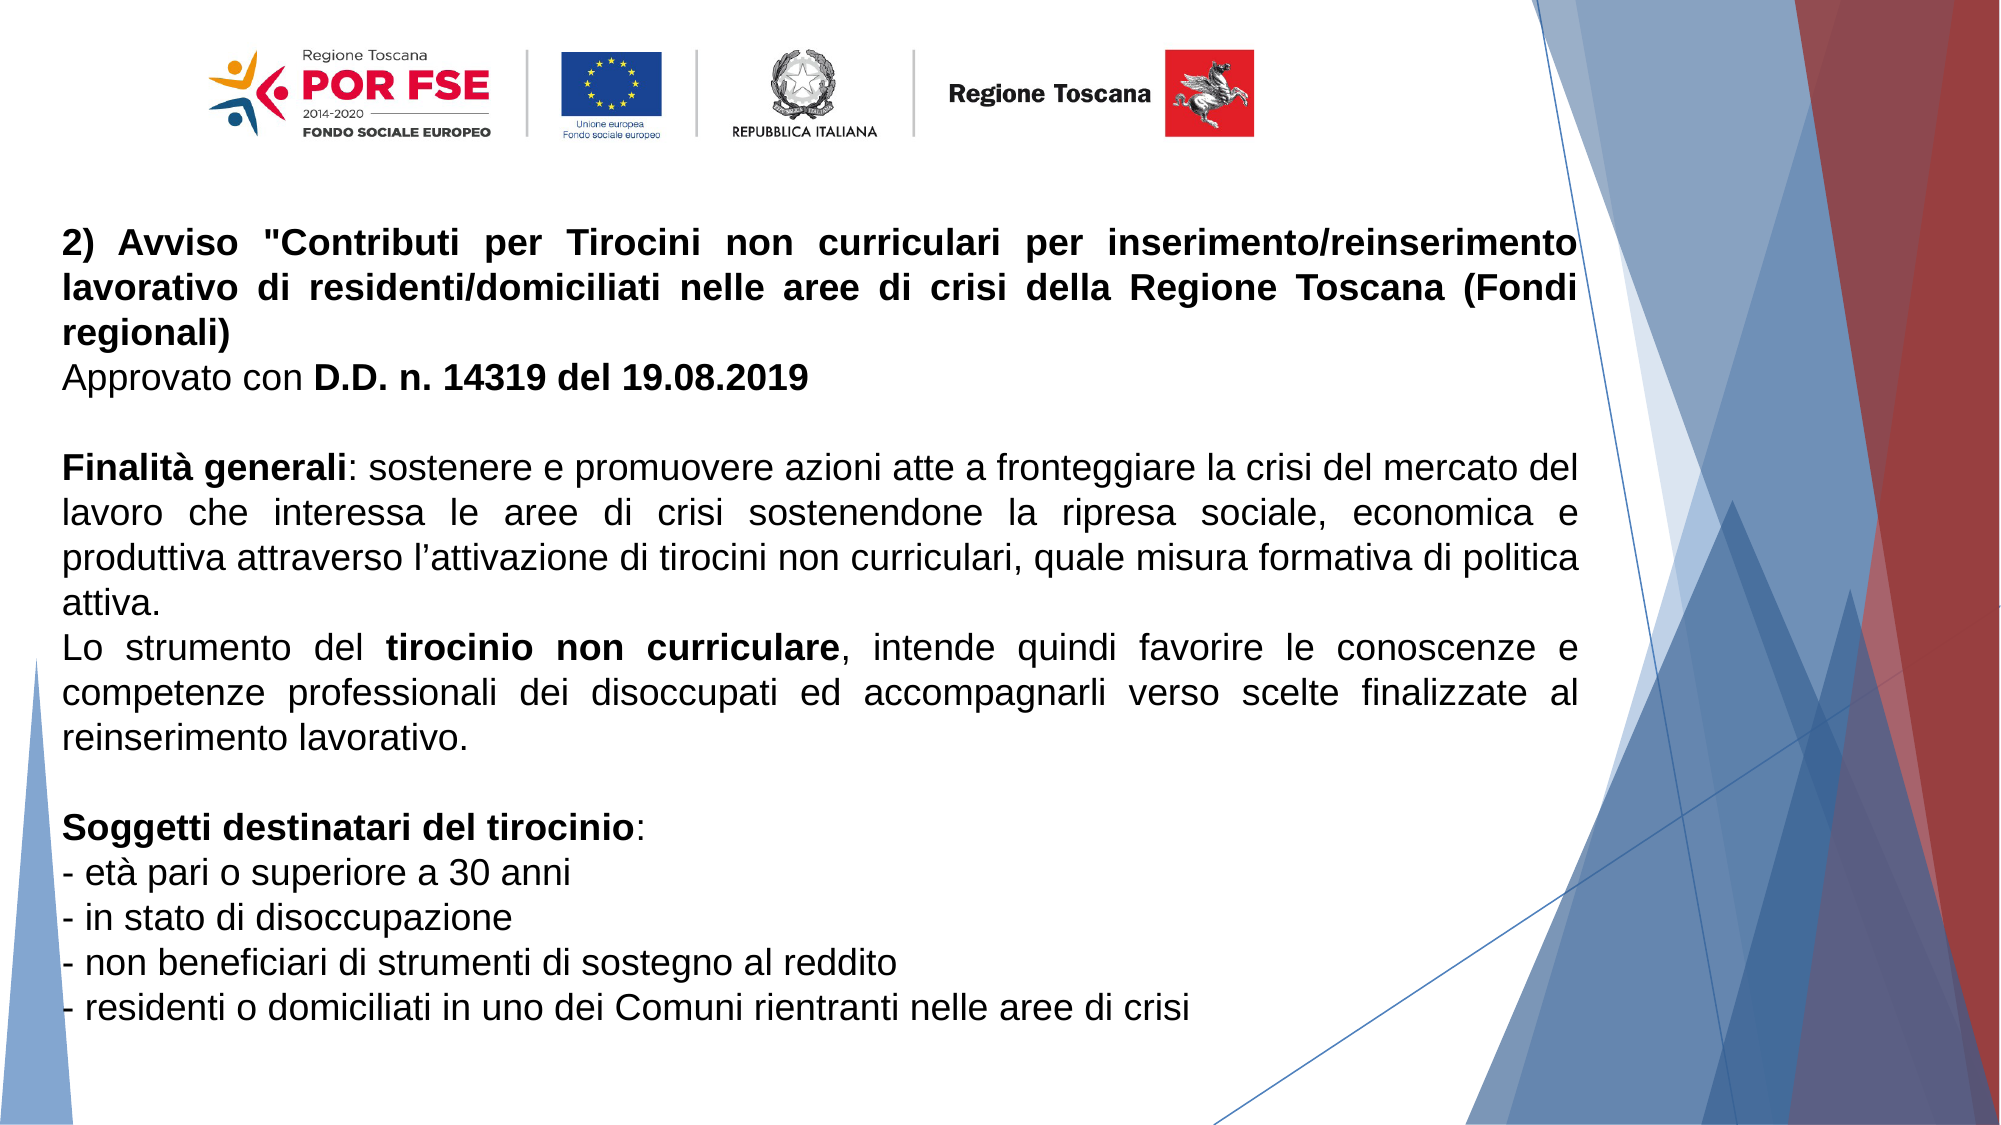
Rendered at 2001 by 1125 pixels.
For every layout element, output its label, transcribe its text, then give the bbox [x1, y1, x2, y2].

text_box 2) Avviso "Contributi per Tirocini non curriculari per inserimento/reinserimento lavorativo di residenti/domiciliati nelle aree di crisi della Regione Toscana (Fondi regionali) Approvato con D.D. n. 14319 del 19.08.2019 Finalità generali: sostenere e promuovere azioni atte a fronteggiare la crisi del mercato del lavoro che interessa le aree di crisi sostenendone la ripresa sociale, economica e produttiva attraverso l’attivazione di tirocini non curriculari, quale misura formativa di politica attiva. Lo strumento del tirocinio non curriculare, intende quindi favorire le conoscenze e competenze professionali dei disoccupati ed accompagnarli verso scelte finalizzate al reinserimento lavorativo. Soggetti destinatari del tirocinio: - età pari o superiore a 30 anni - in stato di disoccupazione - non beneficiari di strumenti di sostegno al reddito - residenti o domiciliati in uno dei Comuni rientranti nelle aree di crisi [47, 165, 1595, 937]
picture [208, 42, 1255, 143]
